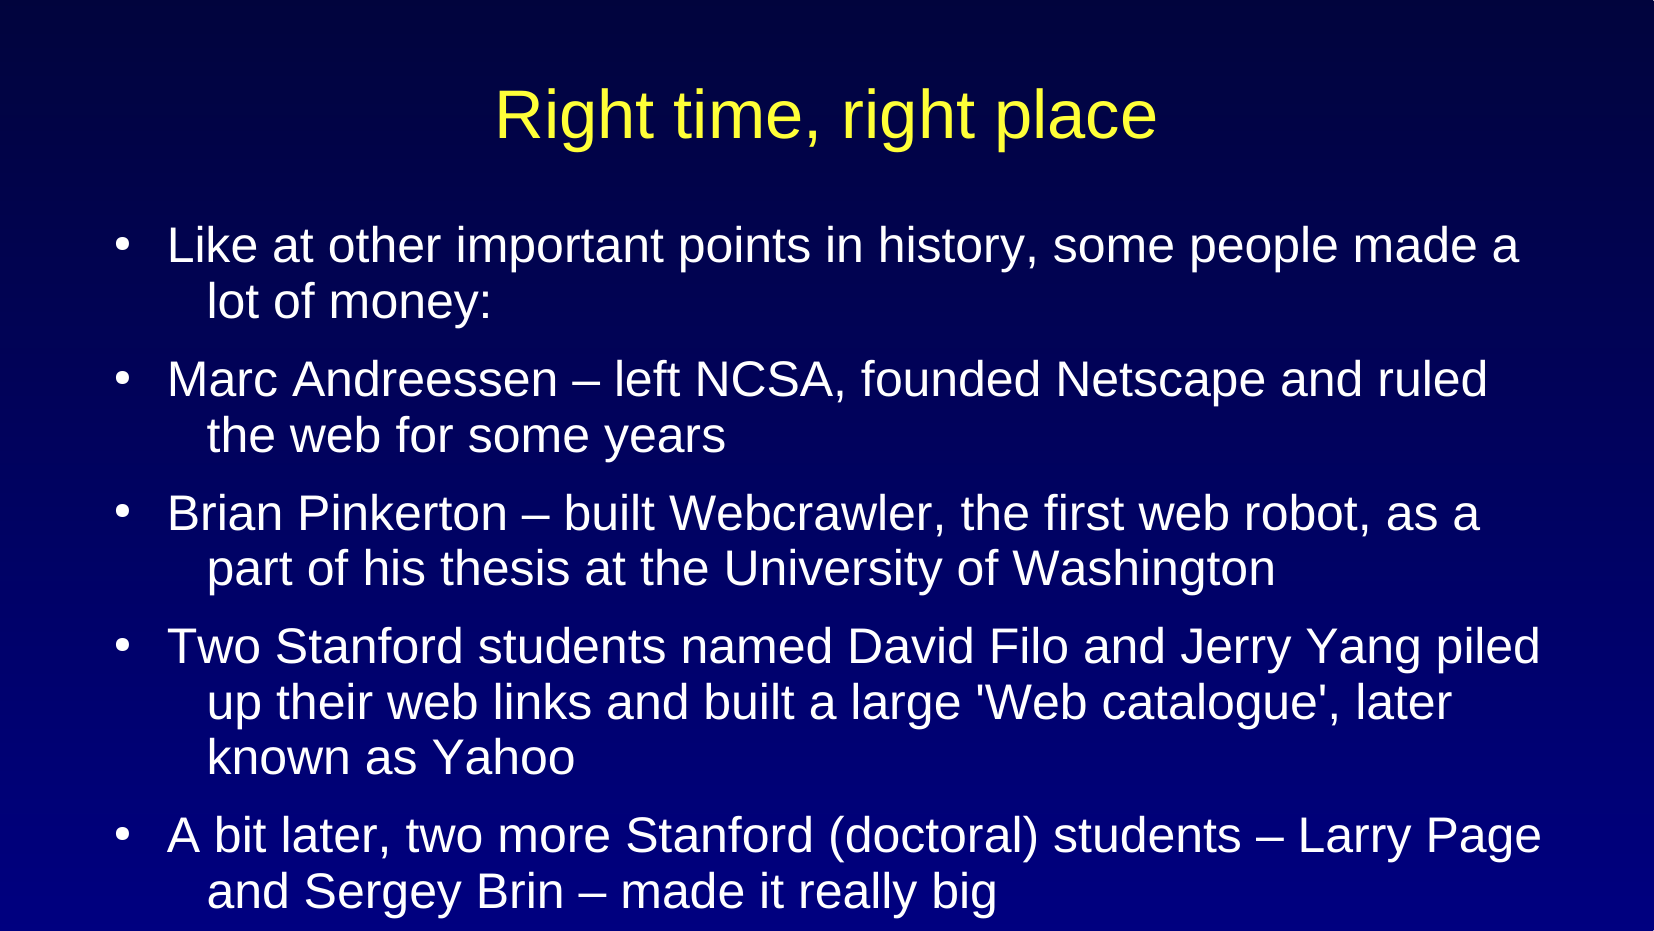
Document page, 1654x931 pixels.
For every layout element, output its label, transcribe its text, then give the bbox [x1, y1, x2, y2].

title Right time, right place [82, 37, 1571, 193]
list Like at other important points in history, some people made a lot of money: Marc Andreessen – left NCSA, founded Netscape and ruled the web for some years Brian Pinkerton – built Webcrawler, the first web robot, as a part of his thesis at the University of Washington Two Stanford students named David Filo and Jerry Yang piled up their web links and built a large 'Web catalogue', later known as Yahoo A bit later, two more Stanford (doctoral) students – Larry Page and Sergey Brin – made it really big [82, 217, 1571, 920]
